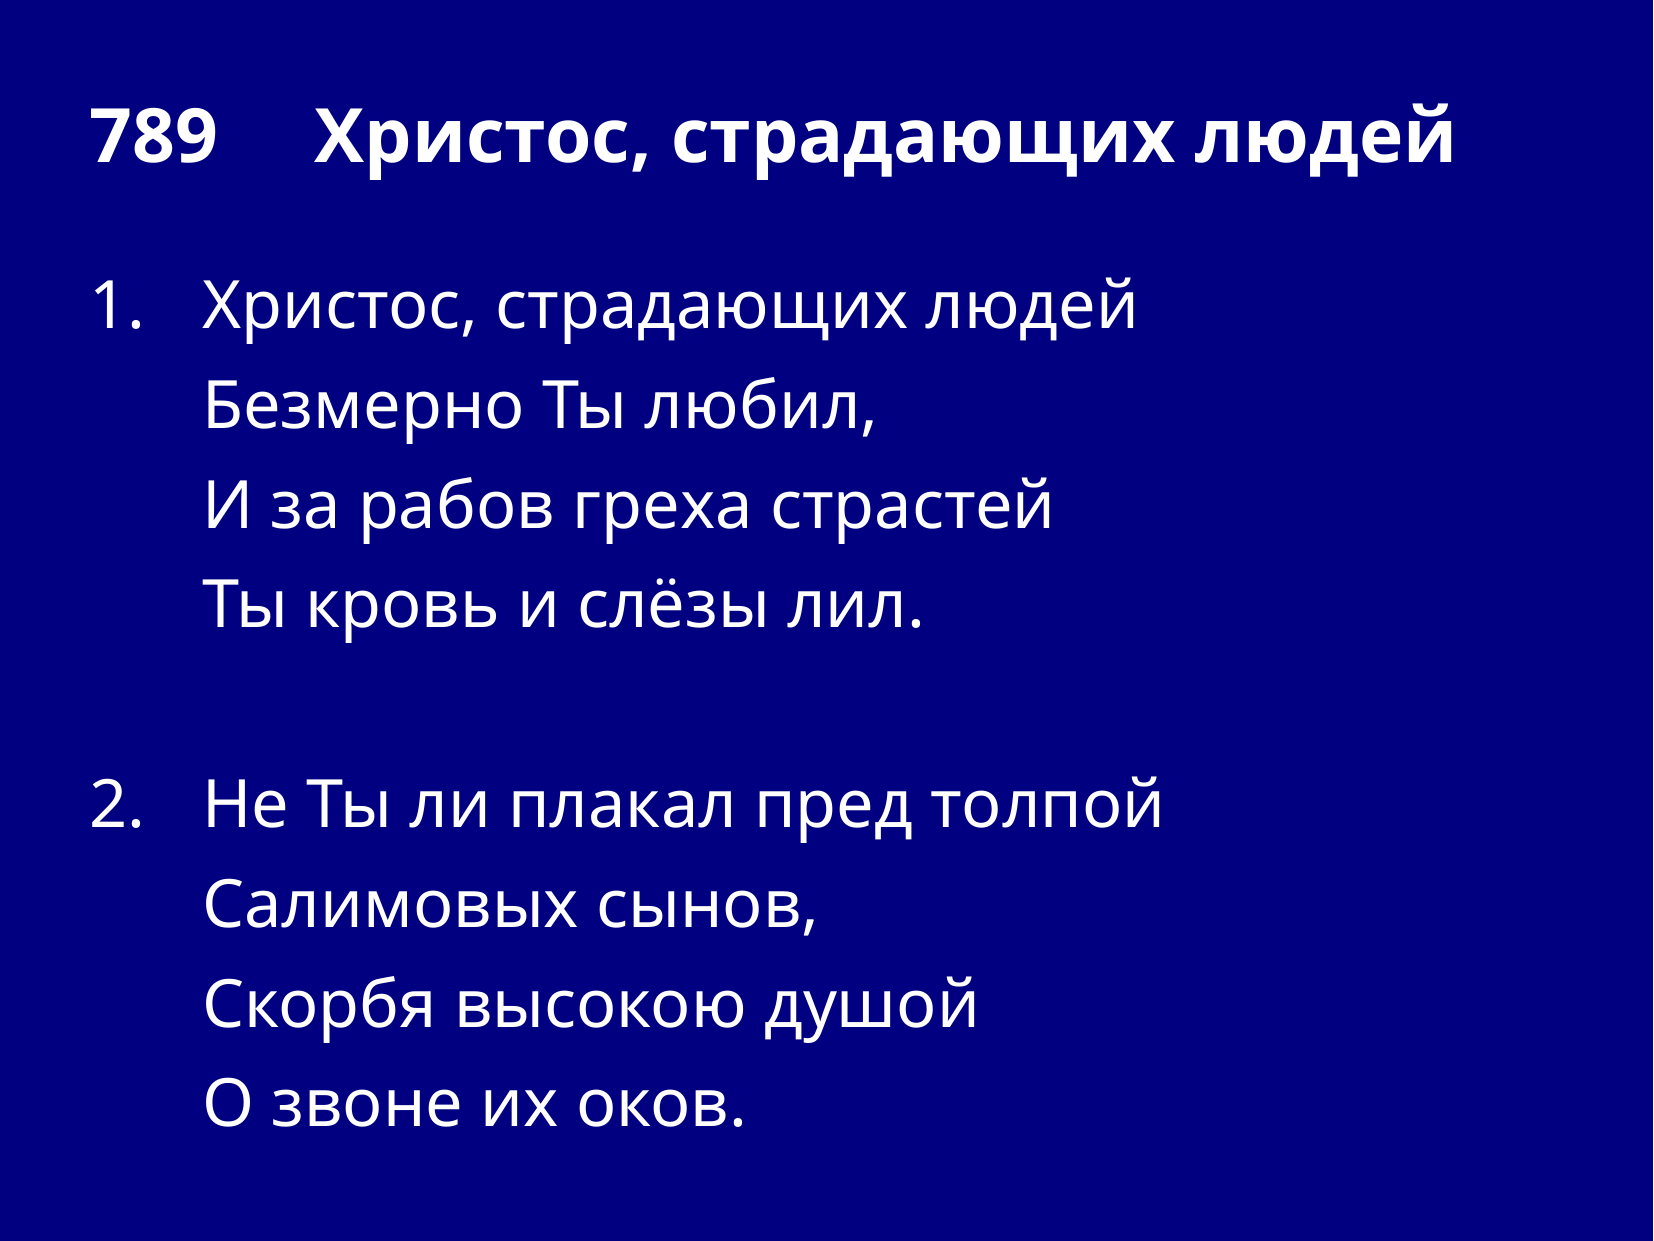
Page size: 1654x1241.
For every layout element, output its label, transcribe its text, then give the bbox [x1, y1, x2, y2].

text_box 789 Христос, страдающих людей [75, 75, 1653, 188]
text_box 1. Христос, страдающих людей Безмерно Ты любил, И за рабов греха страстей Ты кровь и слёзы лил. 2. Не Ты ли плакал пред толпой Салимовых сынов, Скорбя высокою душой О звоне их оков. [75, 188, 1576, 1163]
